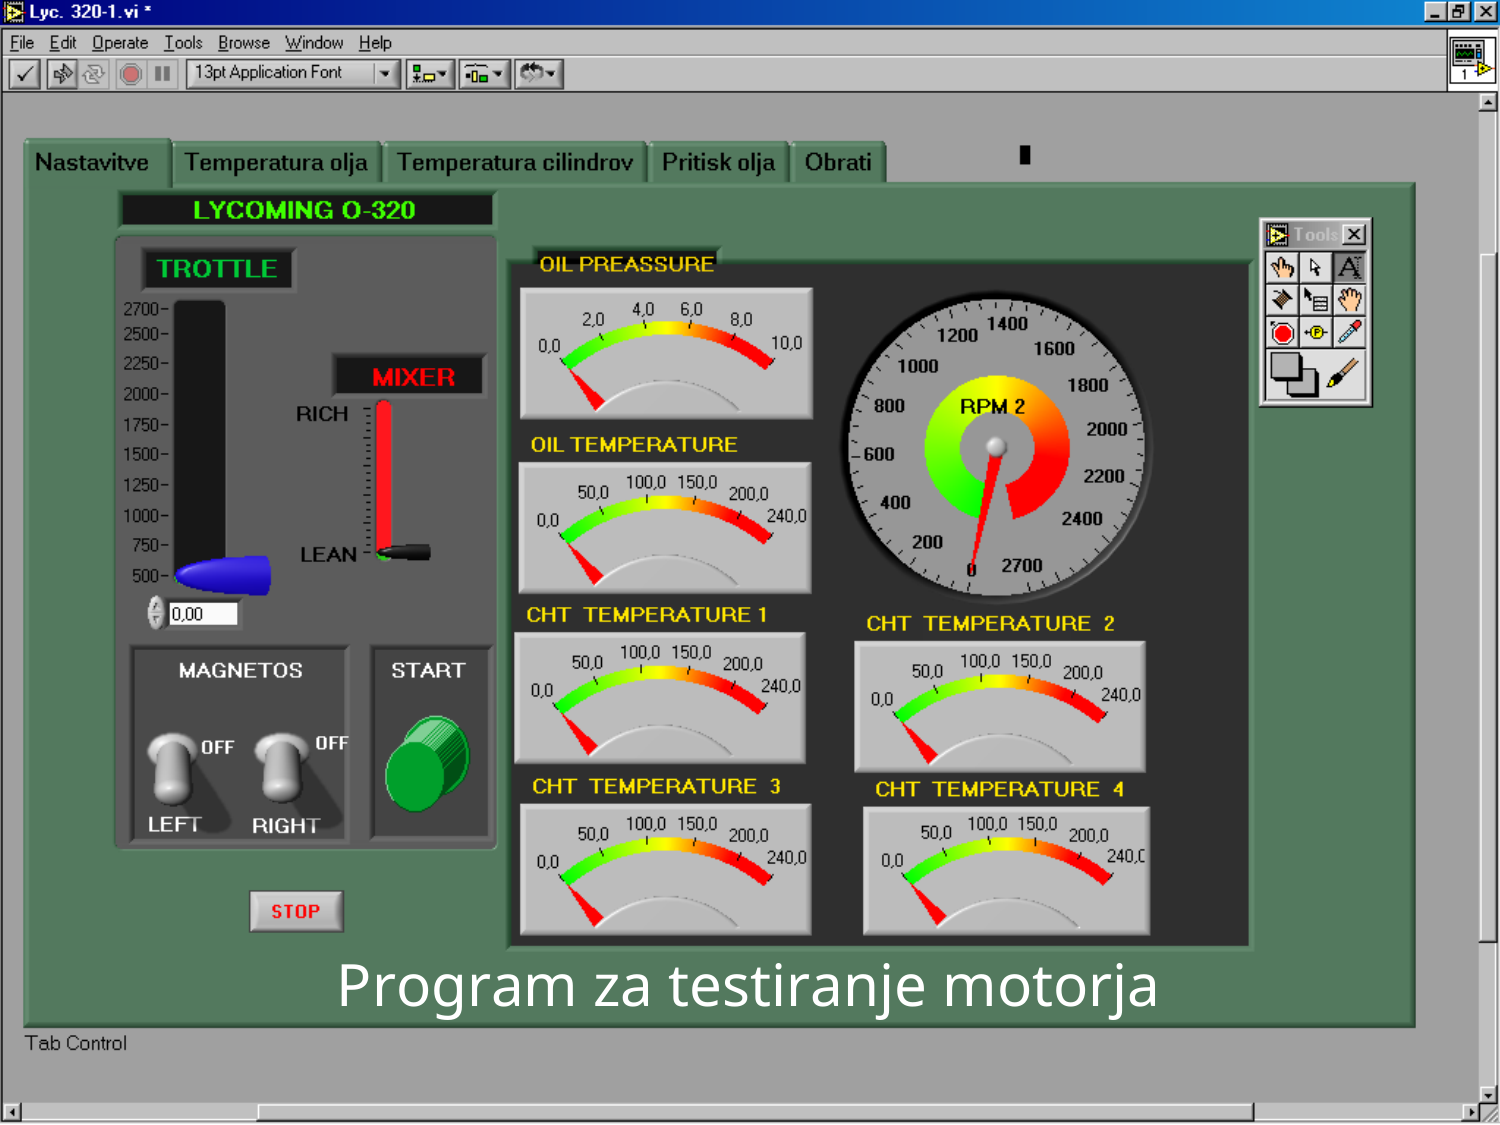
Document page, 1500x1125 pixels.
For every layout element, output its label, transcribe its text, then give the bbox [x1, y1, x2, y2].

text_box Program za testiranje motorja [322, 940, 1176, 1027]
picture [0, 0, 1500, 1125]
